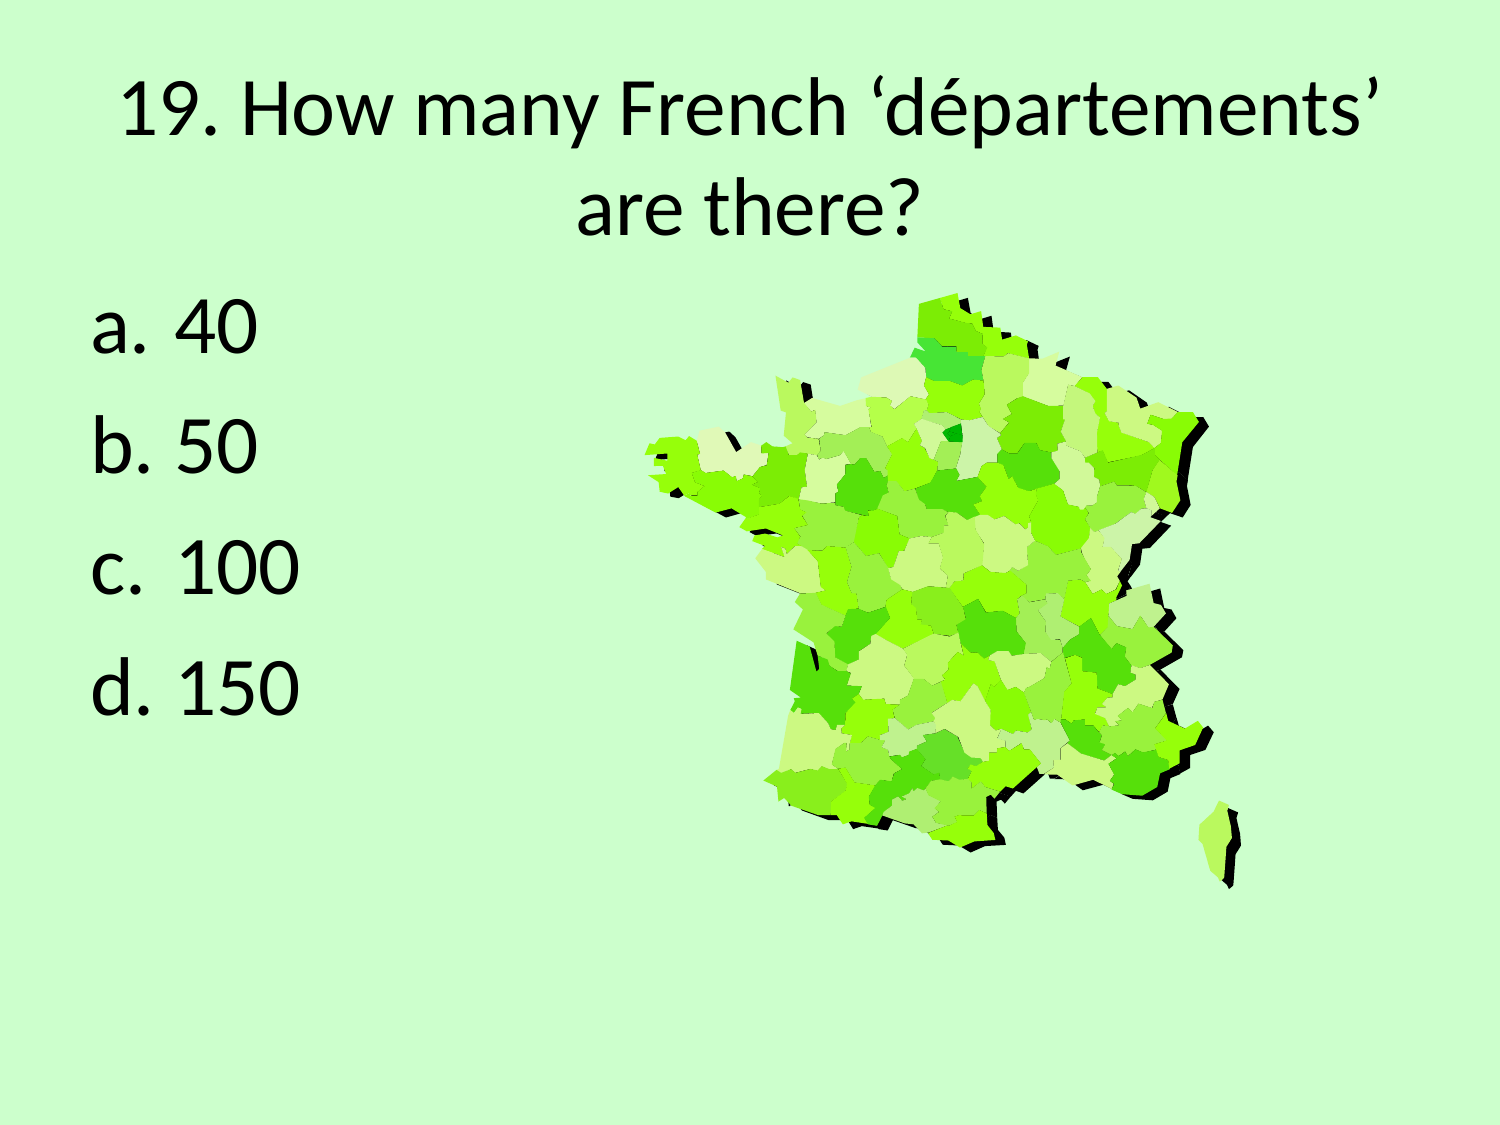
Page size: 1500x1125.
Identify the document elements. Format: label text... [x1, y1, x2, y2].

list 40 50 100 150 [75, 262, 1426, 1005]
title 19. How many French ‘départements’ are there? [75, 45, 1426, 233]
picture [644, 292, 1241, 890]
